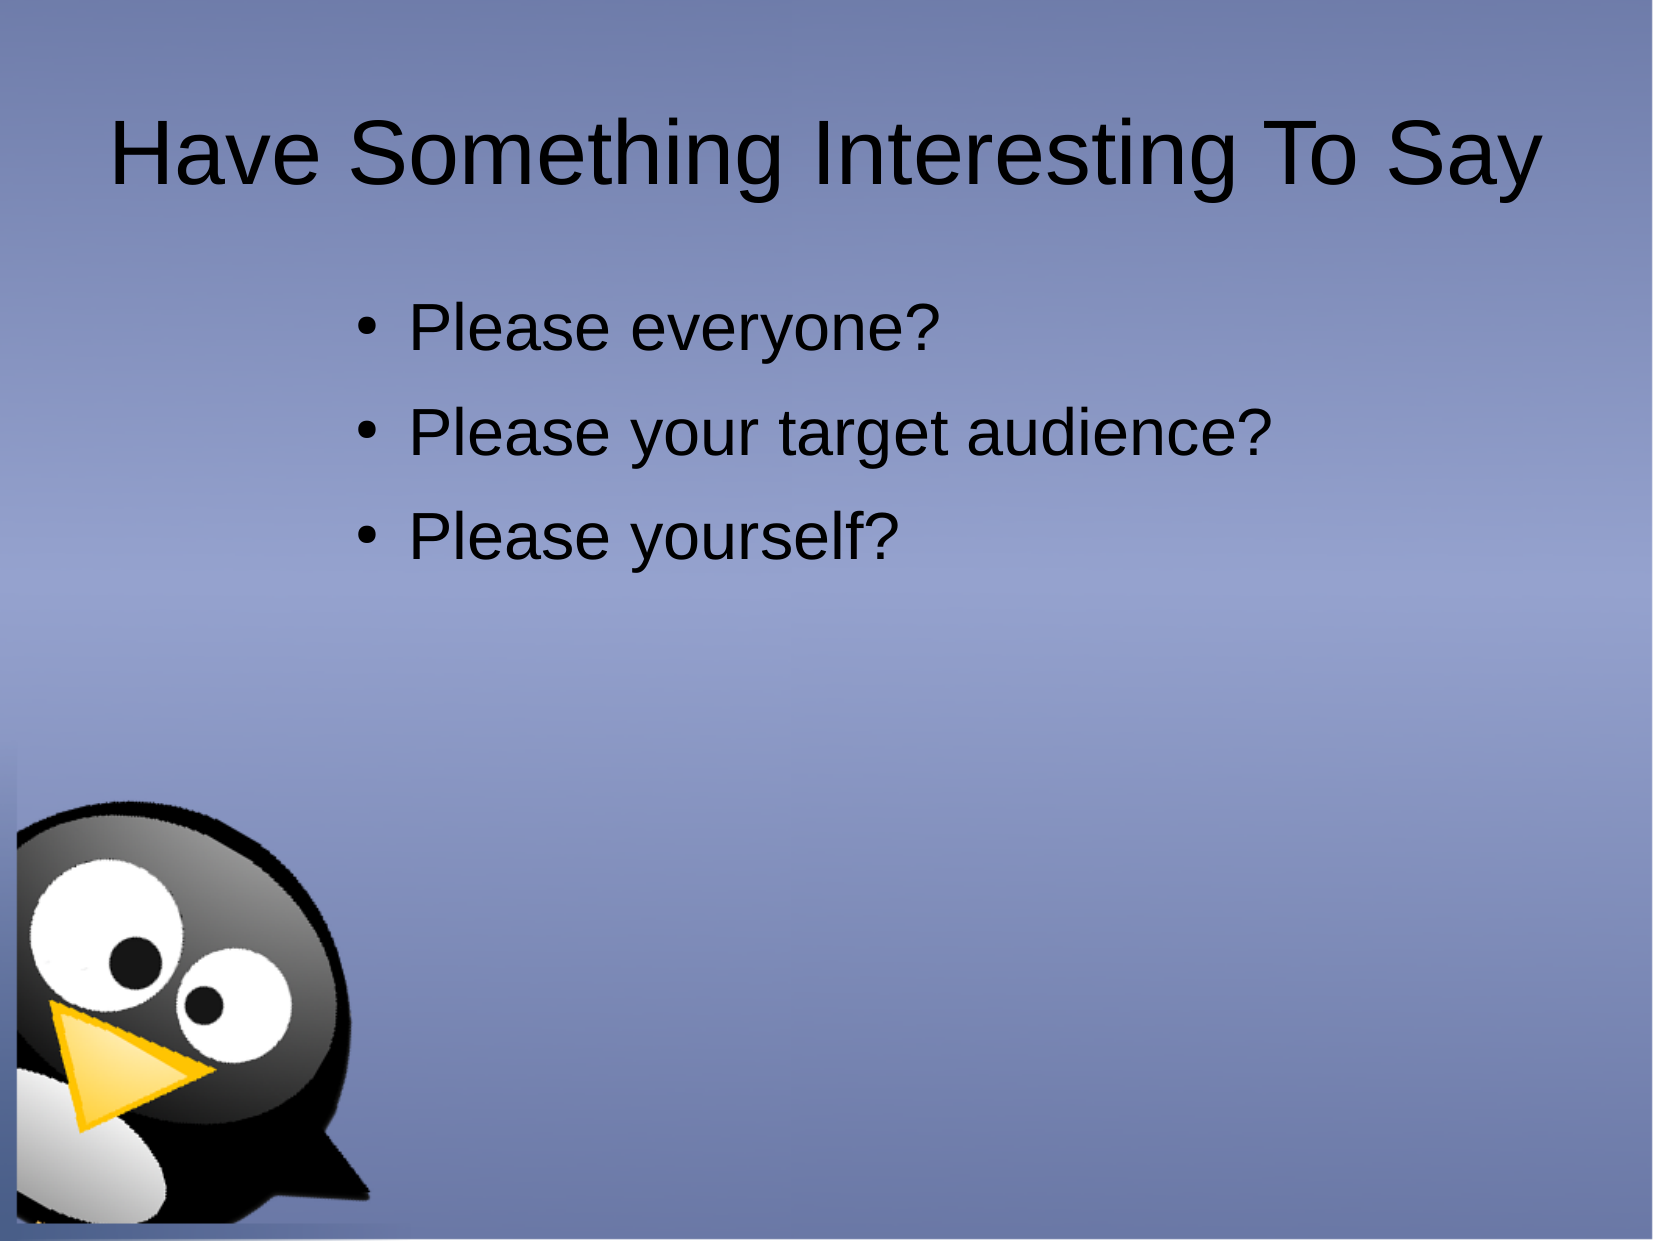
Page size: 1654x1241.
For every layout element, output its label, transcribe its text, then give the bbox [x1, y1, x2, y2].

title Have Something Interesting To Say [82, 49, 1571, 257]
picture [0, 0, 1654, 1241]
list Please everyone? Please your target audience? Please yourself? [337, 290, 1571, 1109]
